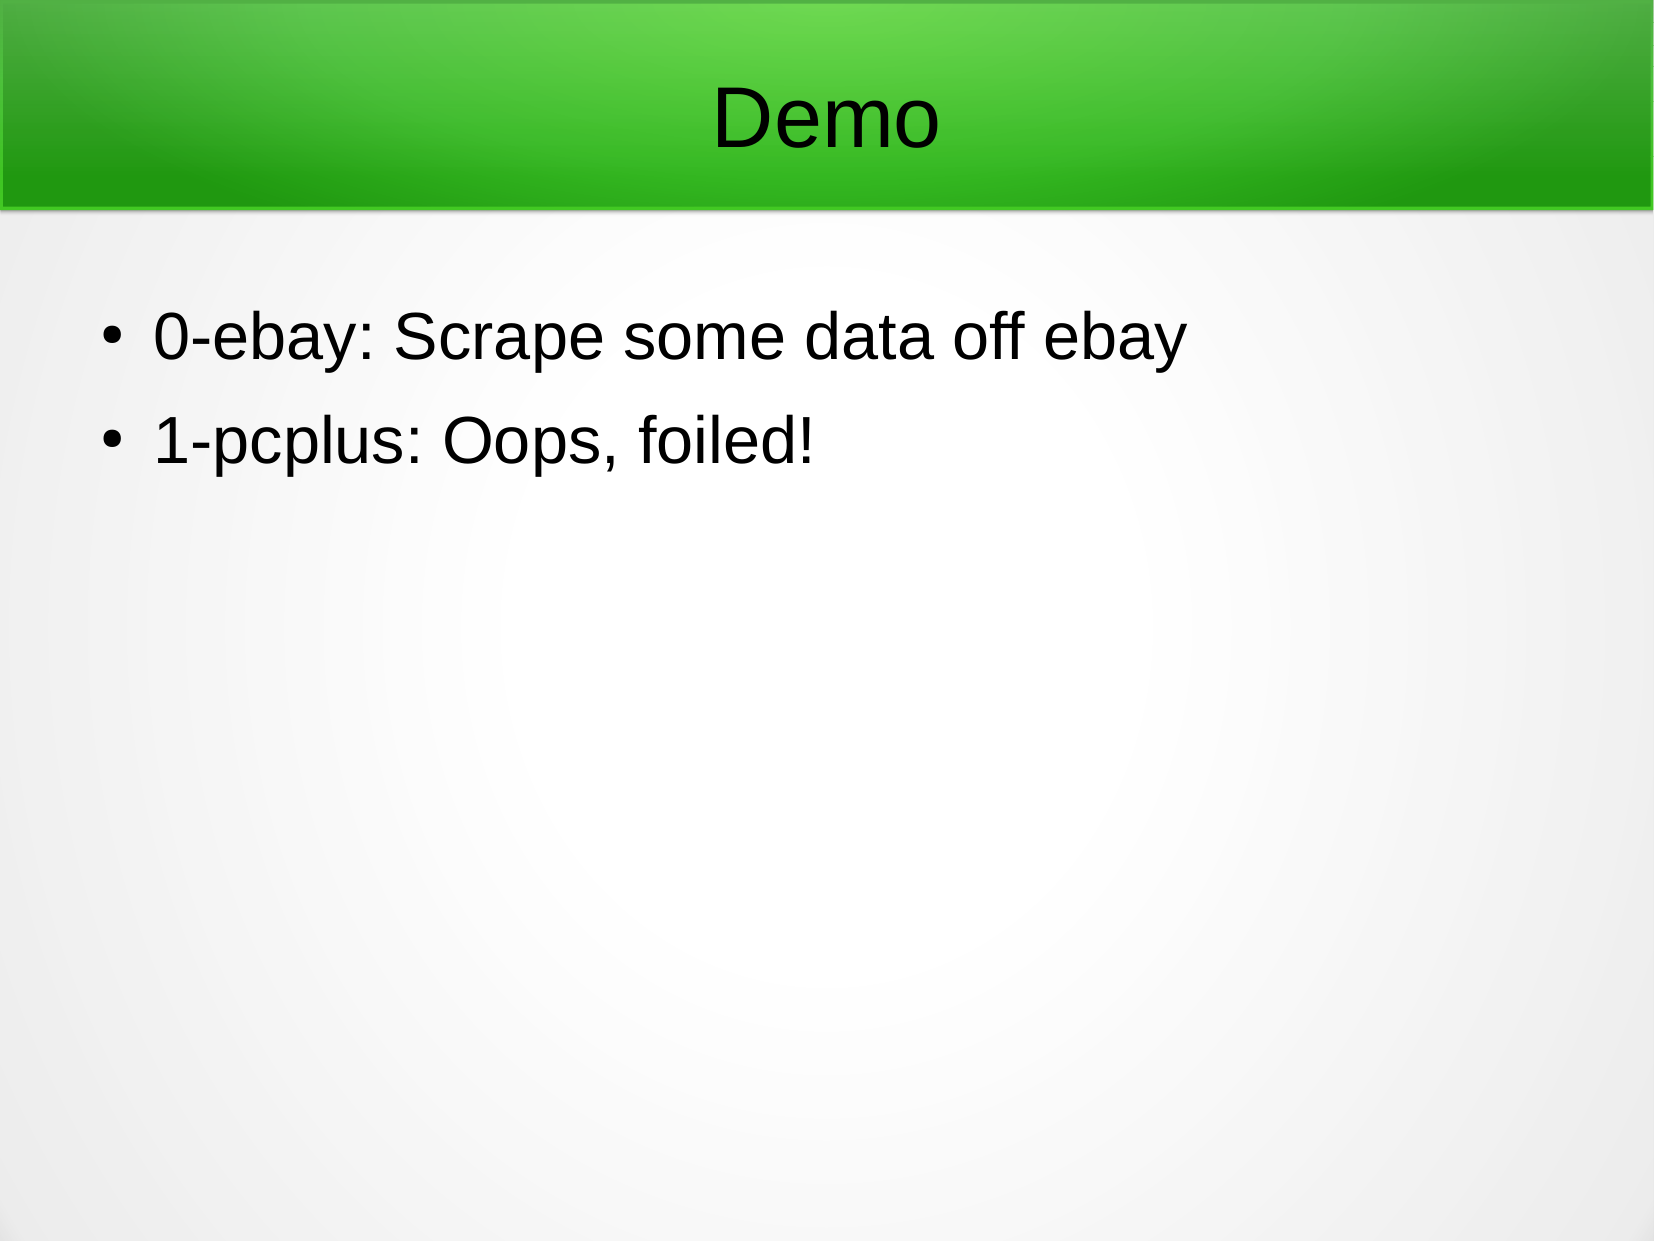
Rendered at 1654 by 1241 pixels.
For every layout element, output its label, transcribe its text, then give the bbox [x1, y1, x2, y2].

title Demo [82, 47, 1571, 189]
list 0-ebay: Scrape some data off ebay 1-pcplus: Oops, foiled! [82, 299, 1571, 1019]
